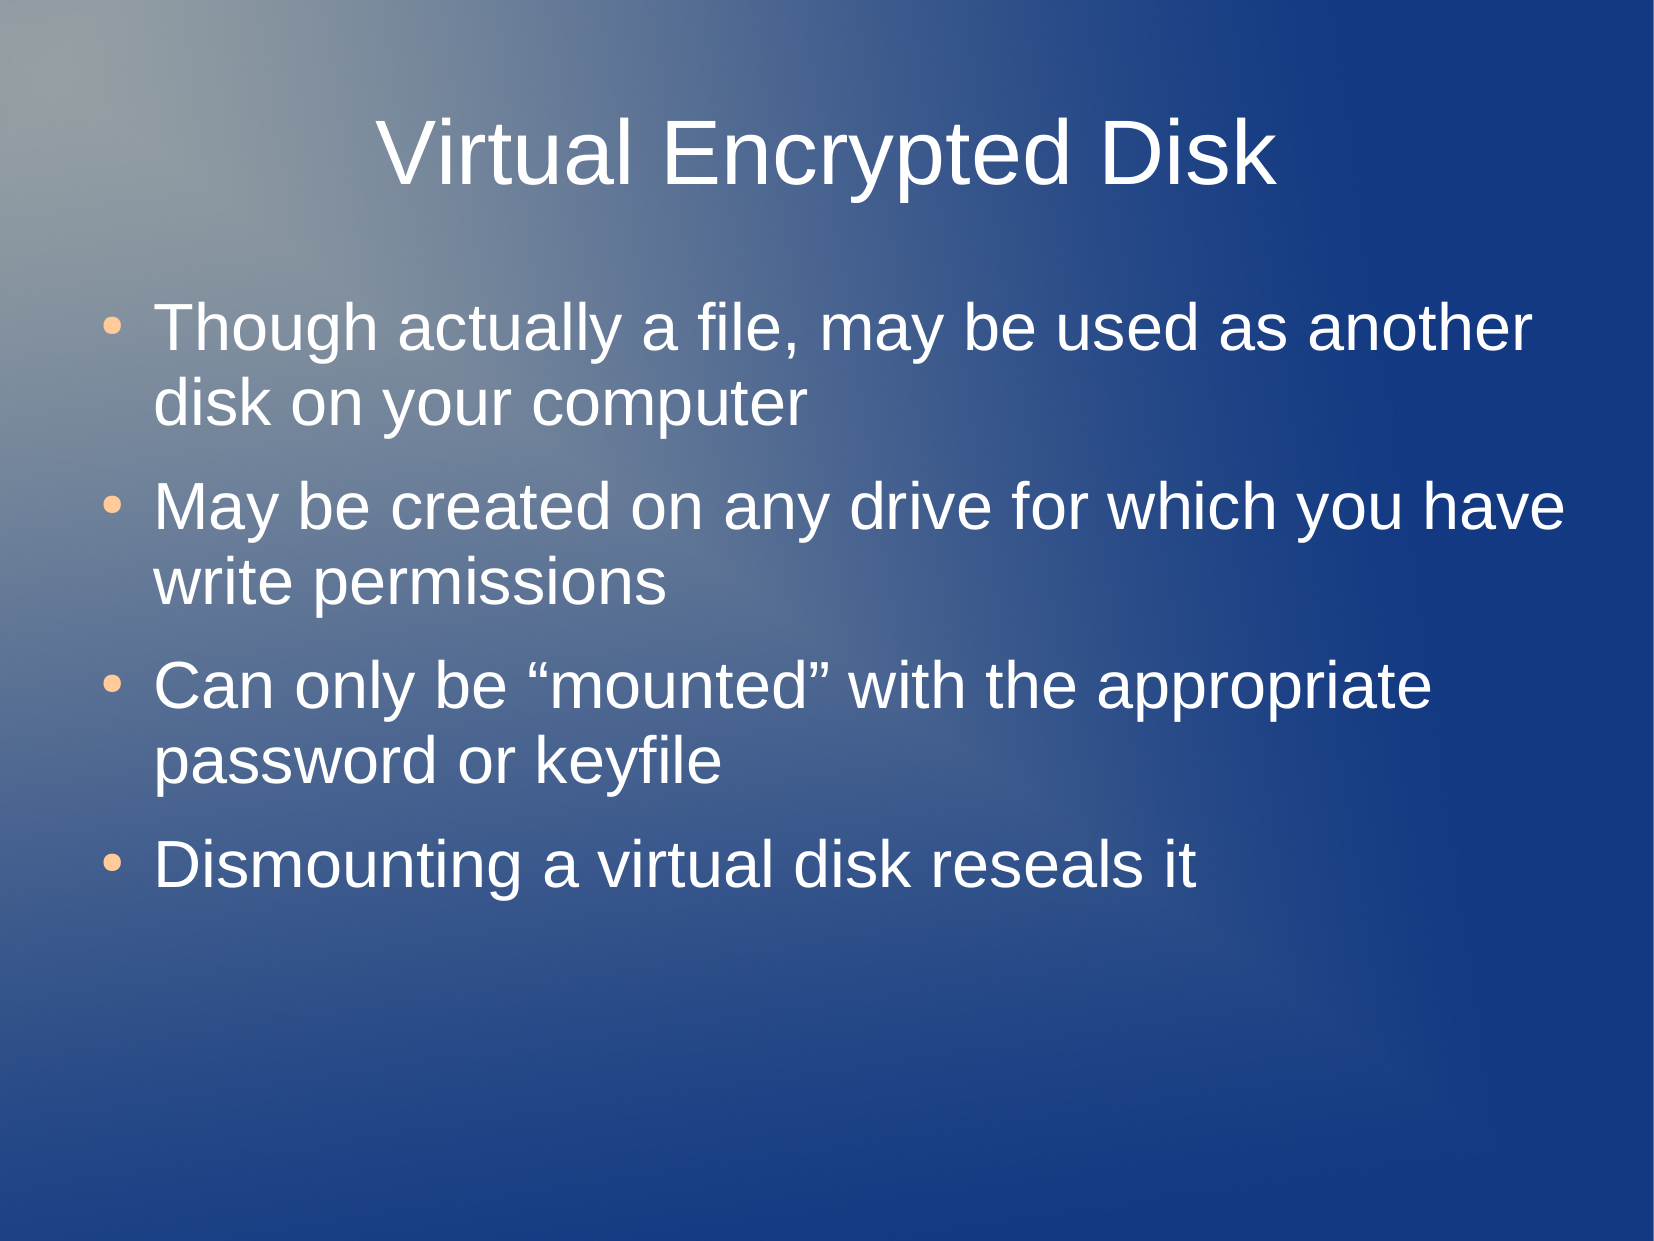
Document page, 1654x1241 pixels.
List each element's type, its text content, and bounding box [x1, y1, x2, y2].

list Though actually a file, may be used as another disk on your computer May be created on any drive for which you have write permissions Can only be “mounted” with the appropriate password or keyfile Dismounting a virtual disk reseals it [82, 290, 1571, 1109]
picture [0, 0, 1654, 1241]
title Virtual Encrypted Disk [82, 49, 1571, 257]
